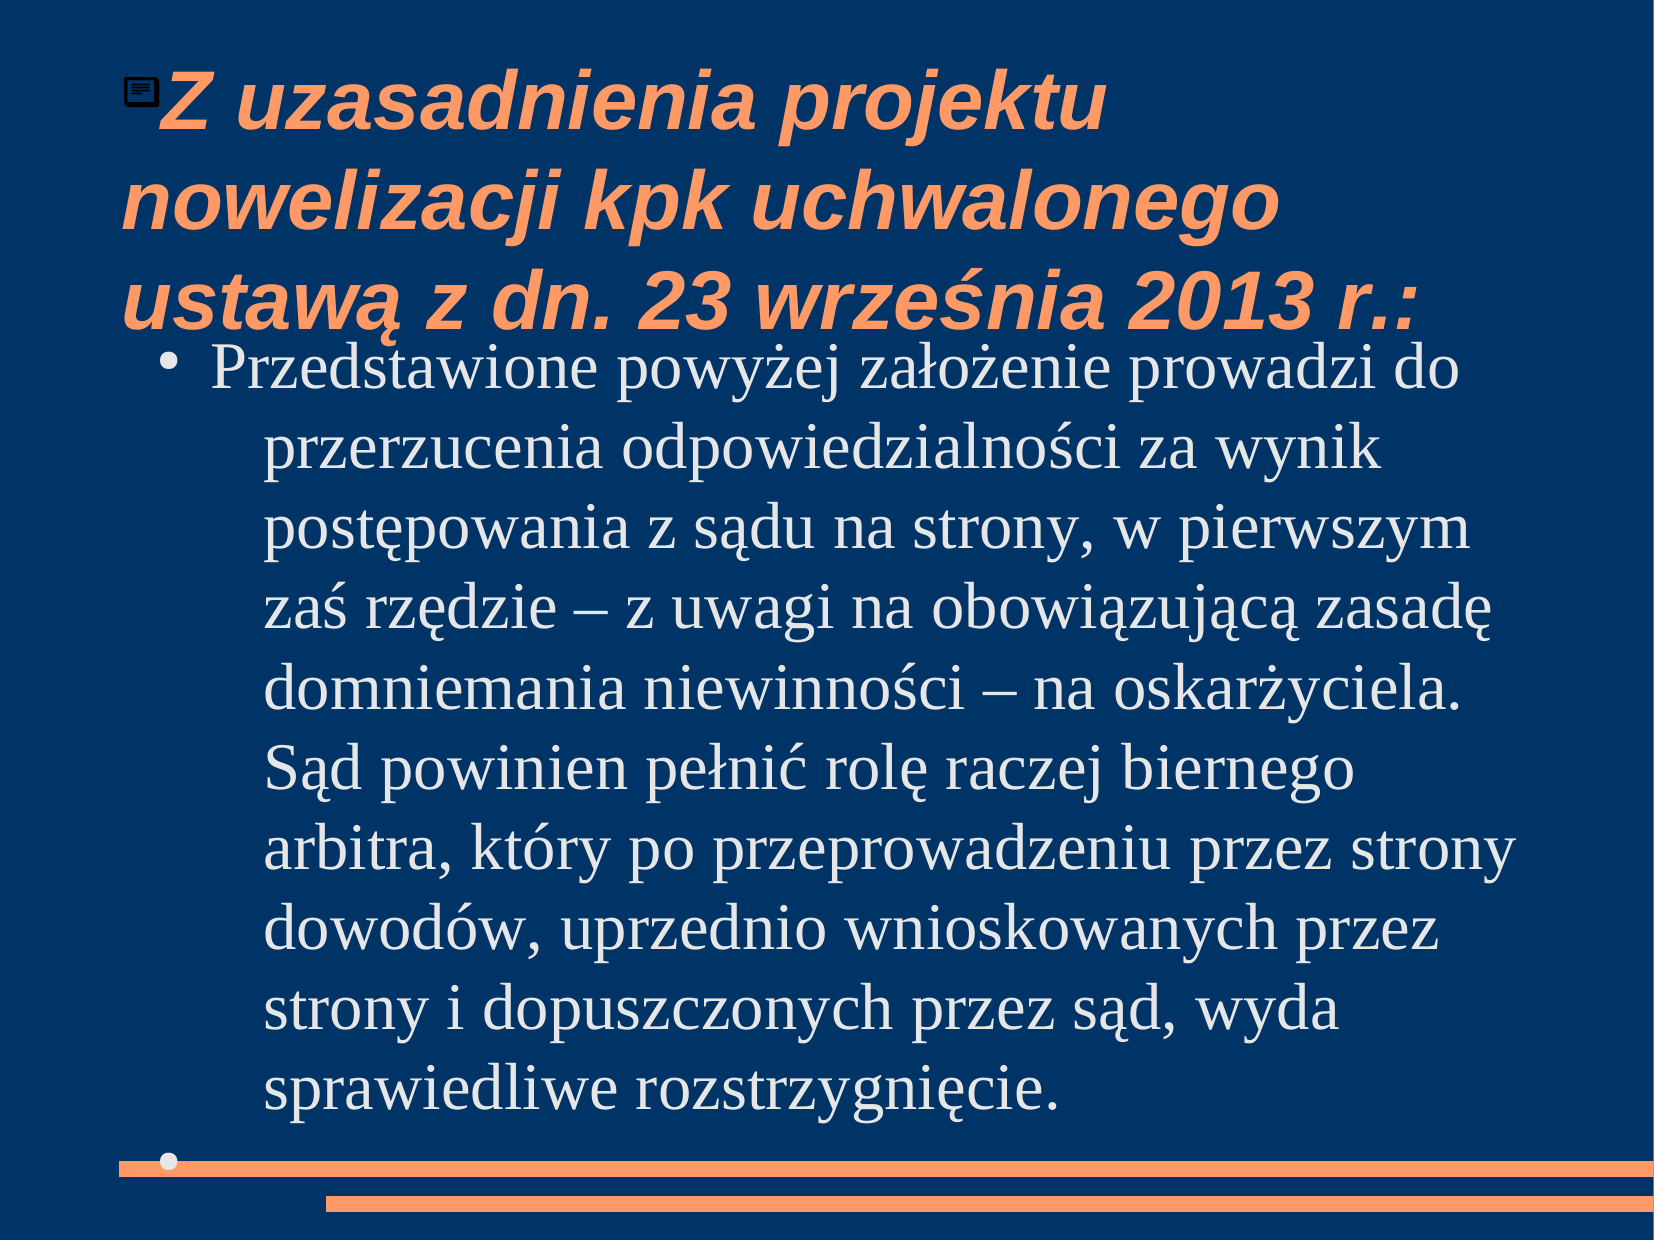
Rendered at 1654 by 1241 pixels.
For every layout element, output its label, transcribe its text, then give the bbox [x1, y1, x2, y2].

list Przedstawione powyżej założenie prowadzi do przerzucenia odpowiedzialności za wynik postępowania z sądu na strony, w pierwszym zaś rzędzie – z uwagi na obowiązującą zasadę domniemania niewinności – na oskarżyciela. Sąd powinien pełnić rolę raczej biernego arbitra, który po przeprowadzeniu przez strony dowodów, uprzednio wnioskowanych przez strony i dopuszczonych przez sąd, wyda sprawiedliwe rozstrzygnięcie. [121, 322, 1561, 1132]
title Z uzasadnienia projektu nowelizacji kpk uchwalonego ustawą z dn. 23 września 2013 r.: [121, 46, 1534, 254]
